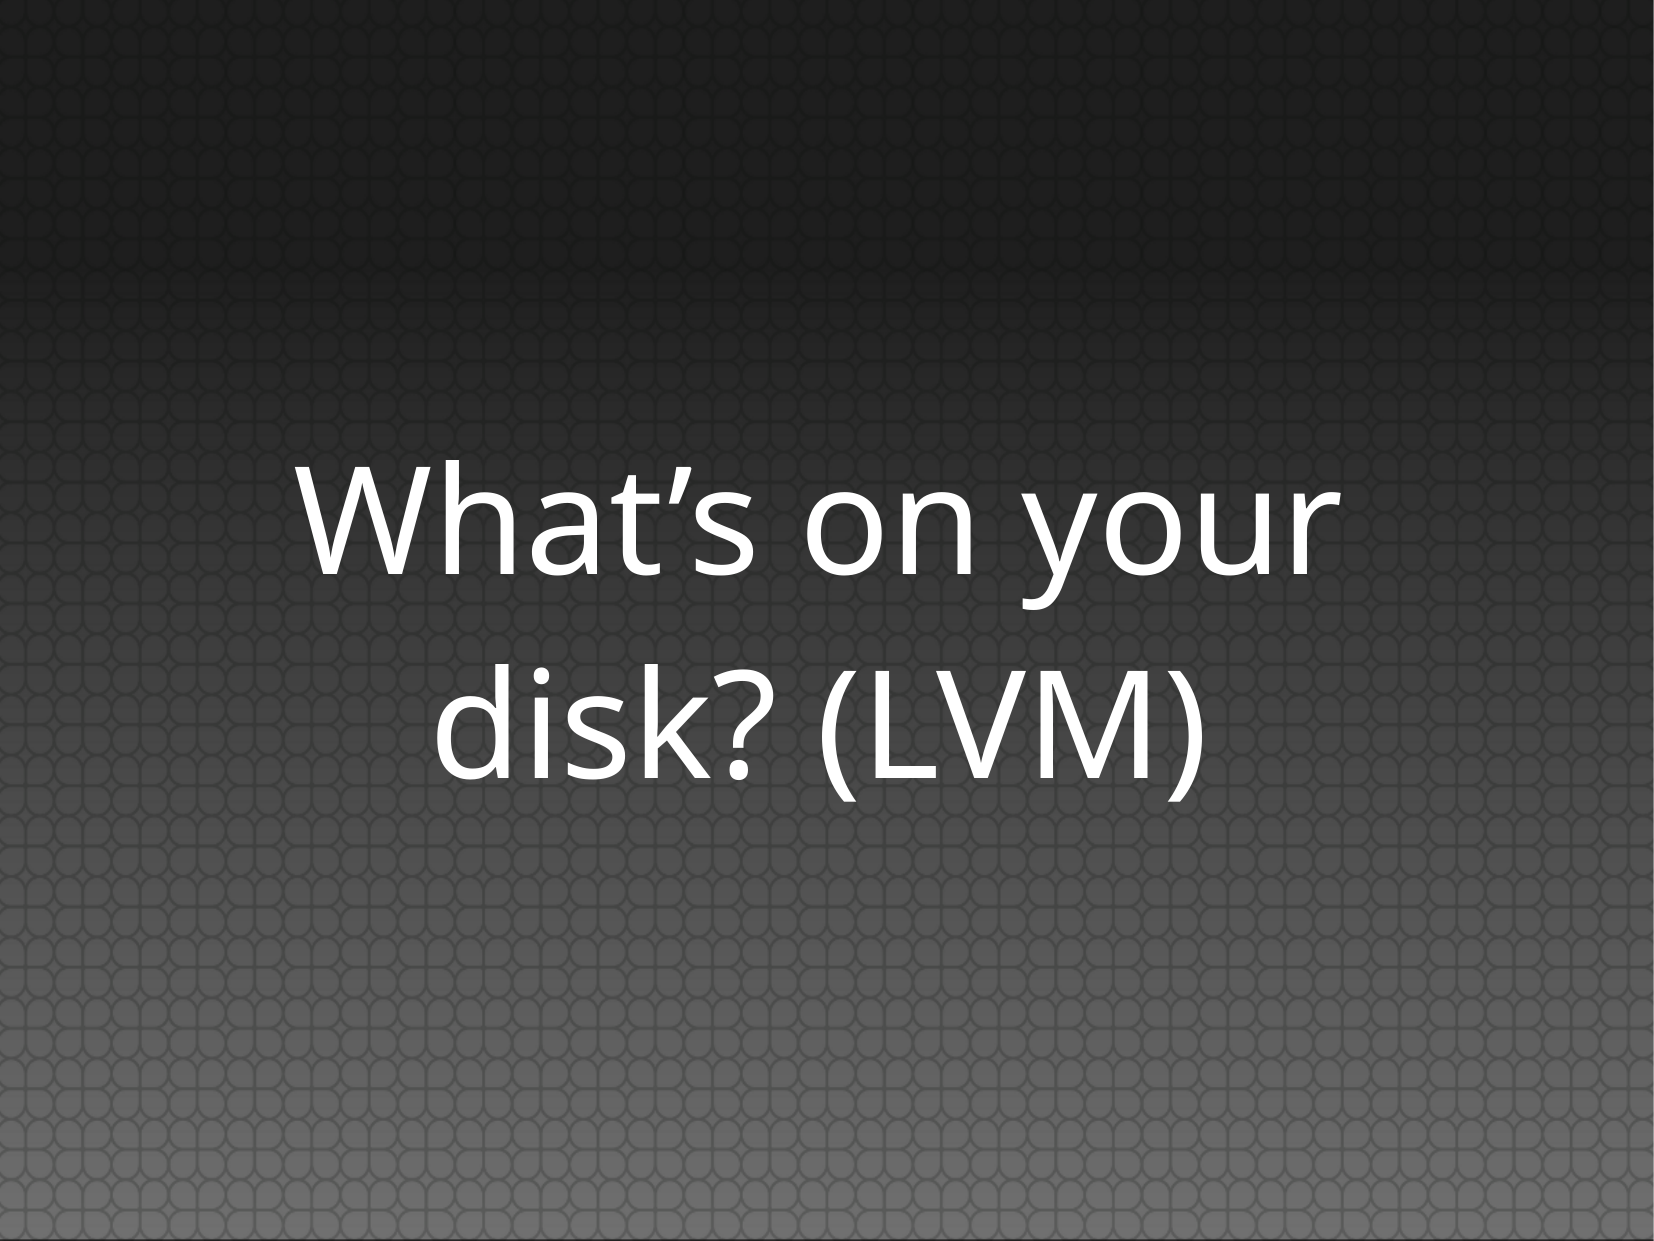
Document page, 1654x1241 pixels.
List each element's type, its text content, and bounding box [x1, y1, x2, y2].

picture [0, 0, 1654, 1241]
title What’s on your disk? (LVM) [75, 431, 1564, 807]
